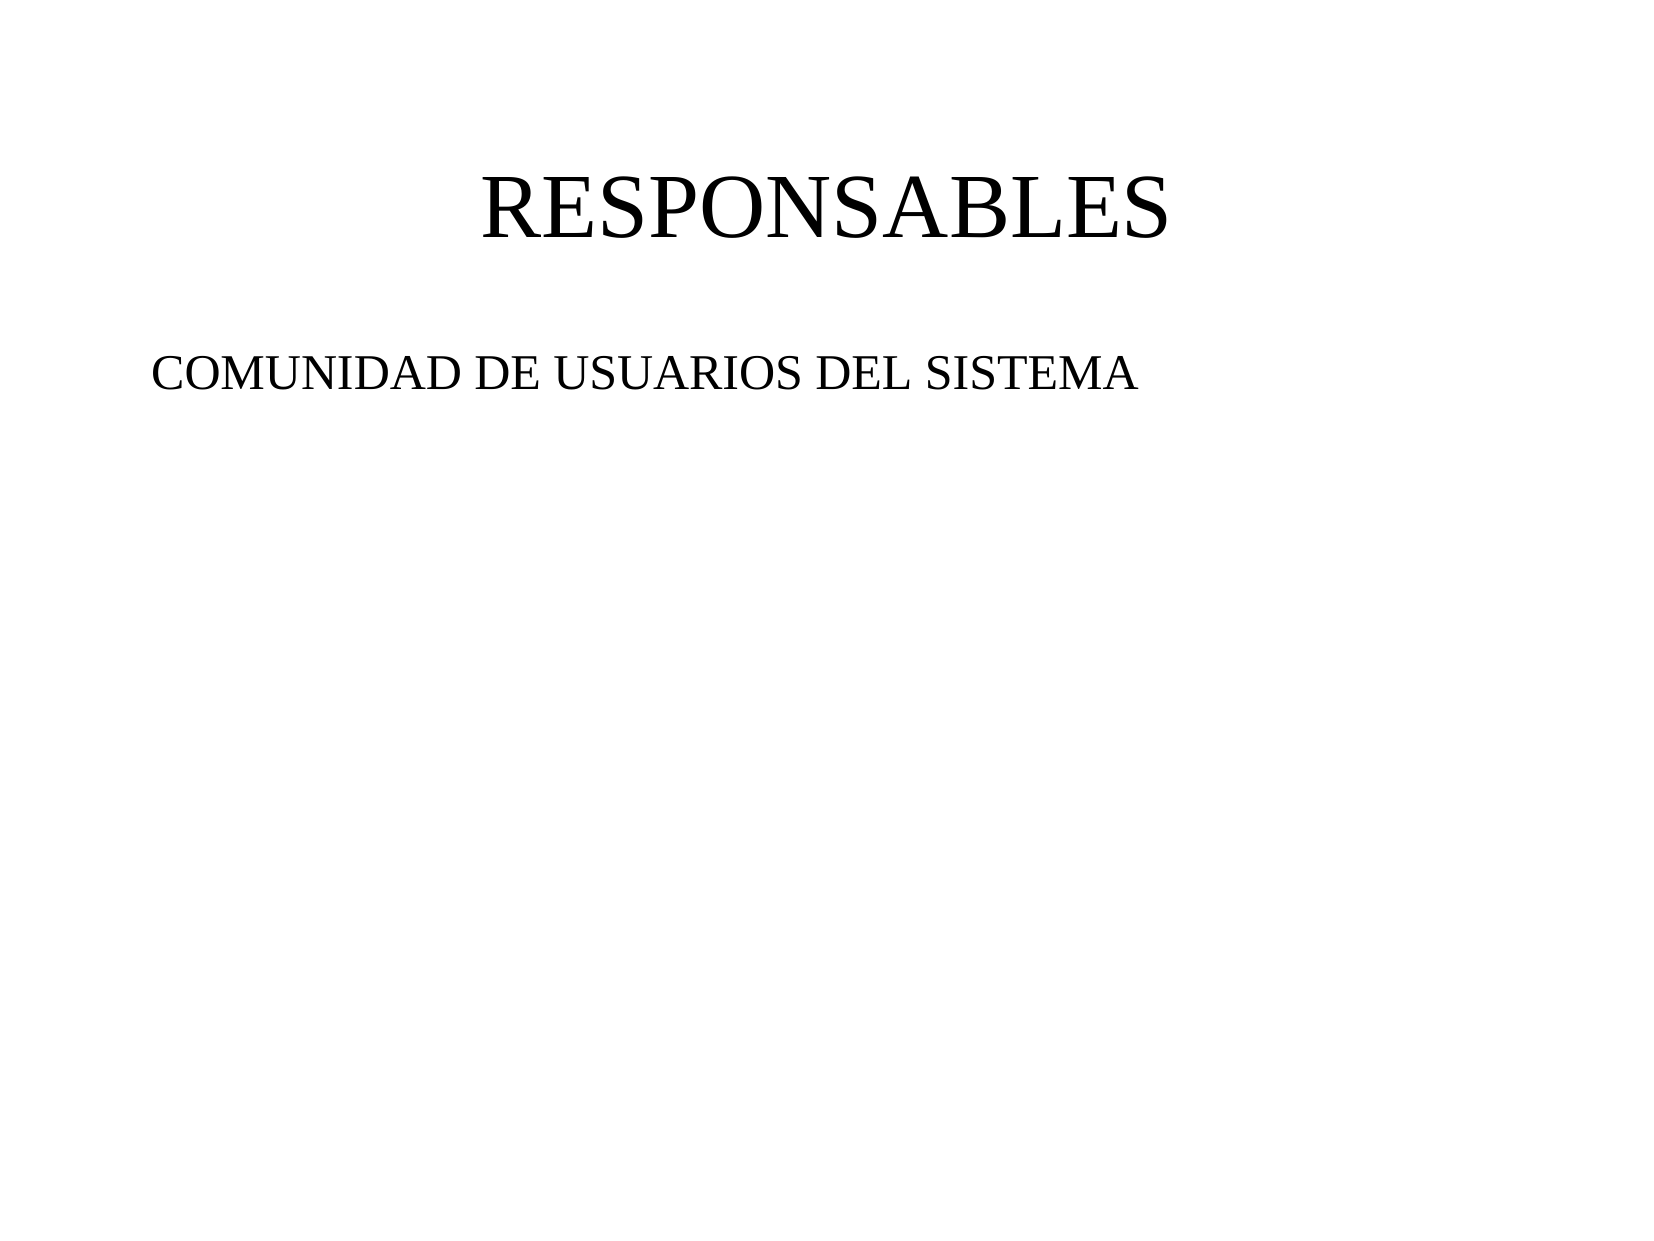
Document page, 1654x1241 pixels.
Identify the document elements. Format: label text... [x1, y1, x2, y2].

list COMUNIDAD DE USUARIOS DEL SISTEMA [121, 344, 1534, 1127]
title RESPONSABLES [121, 102, 1534, 311]
